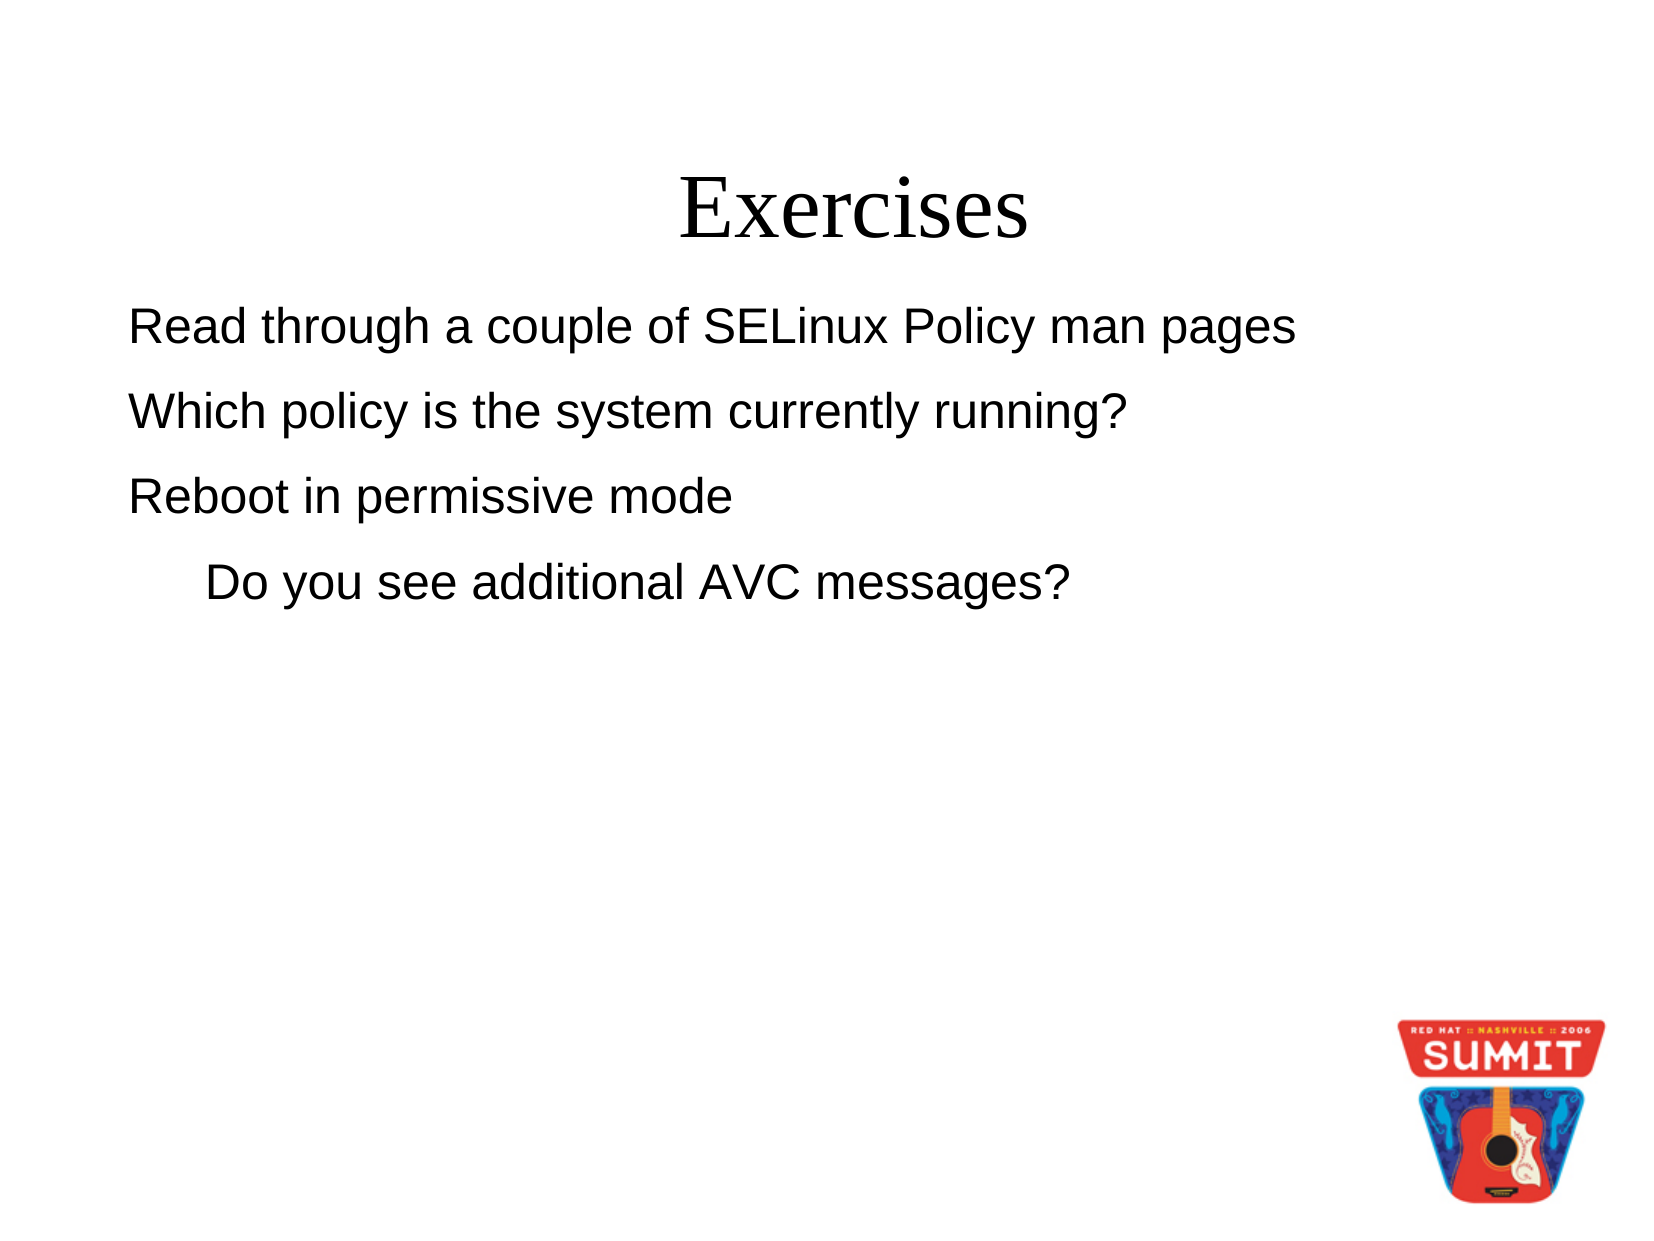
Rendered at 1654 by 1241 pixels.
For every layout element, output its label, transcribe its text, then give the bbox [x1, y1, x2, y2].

title Exercises [121, 142, 1589, 270]
list Read through a couple of SELinux Policy man pages Which policy is the system currently running? Reboot in permissive mode Do you see additional AVC messages? [110, 298, 1602, 1140]
picture [1392, 1011, 1611, 1211]
